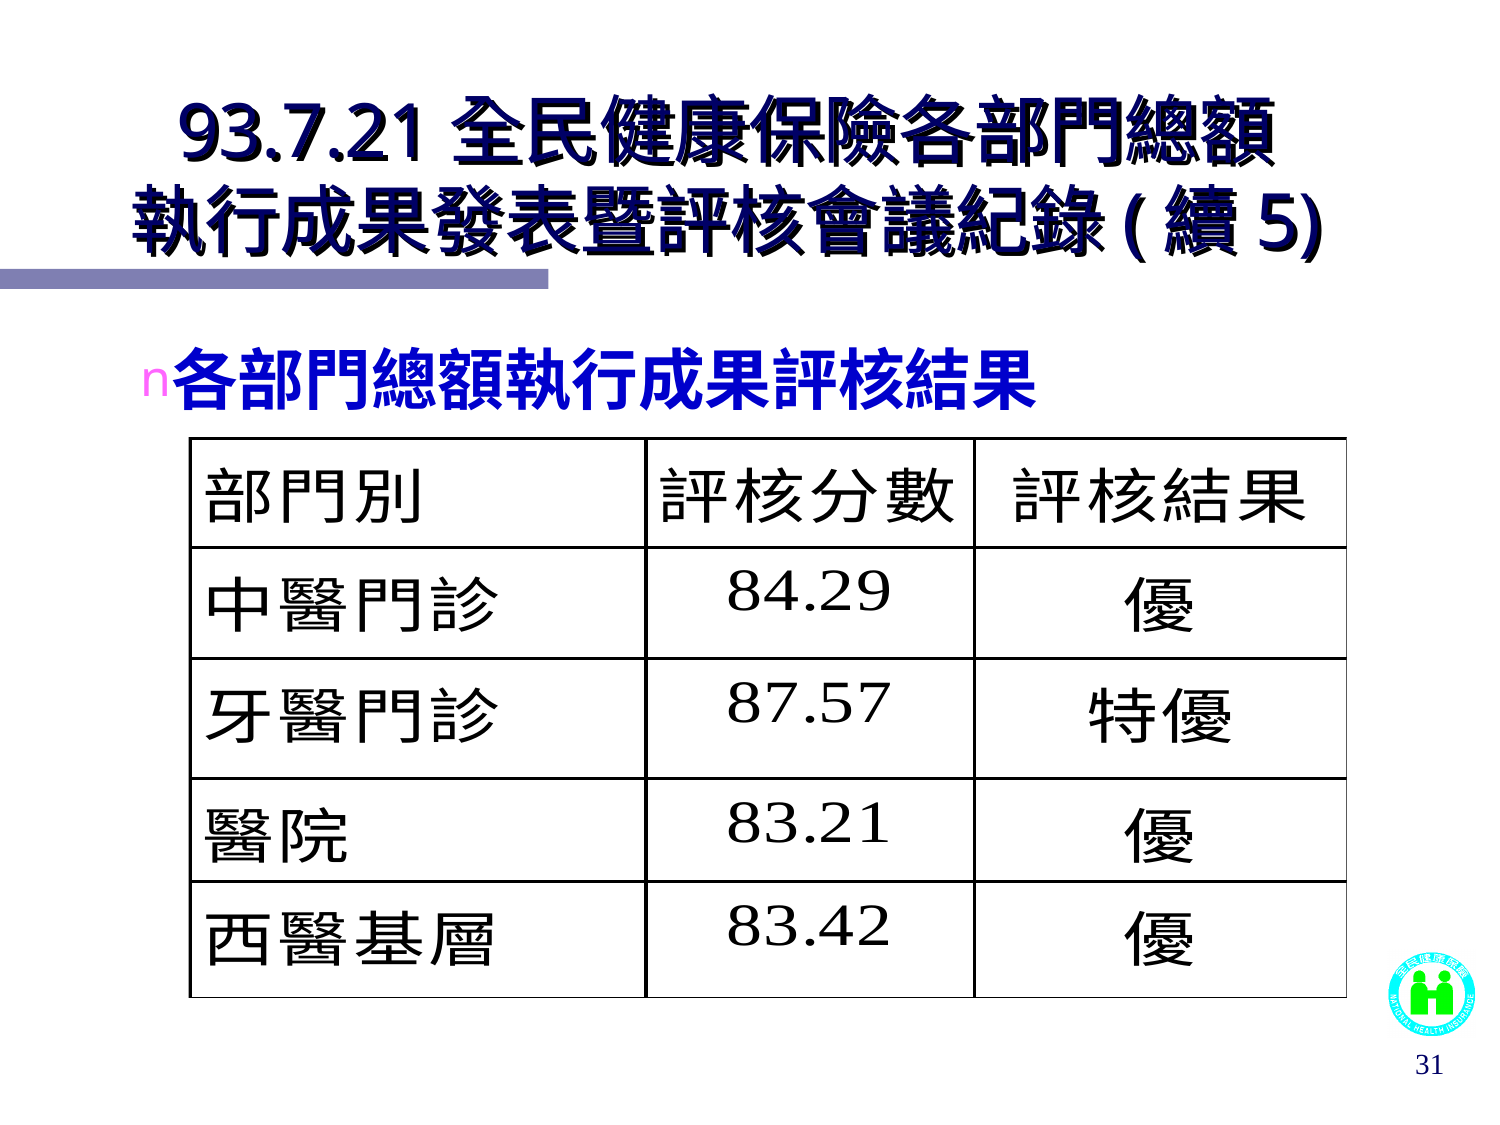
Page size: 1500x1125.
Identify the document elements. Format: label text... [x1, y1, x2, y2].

text_box 各部門總額執行成果評核結果 [125, 329, 1076, 426]
chart [188, 437, 1351, 1000]
text_box [1400, 1037, 1476, 1125]
title 93.7.21全民健康保險各部門總額 執行成果發表暨評核會議紀錄(續5) [87, 75, 1363, 263]
